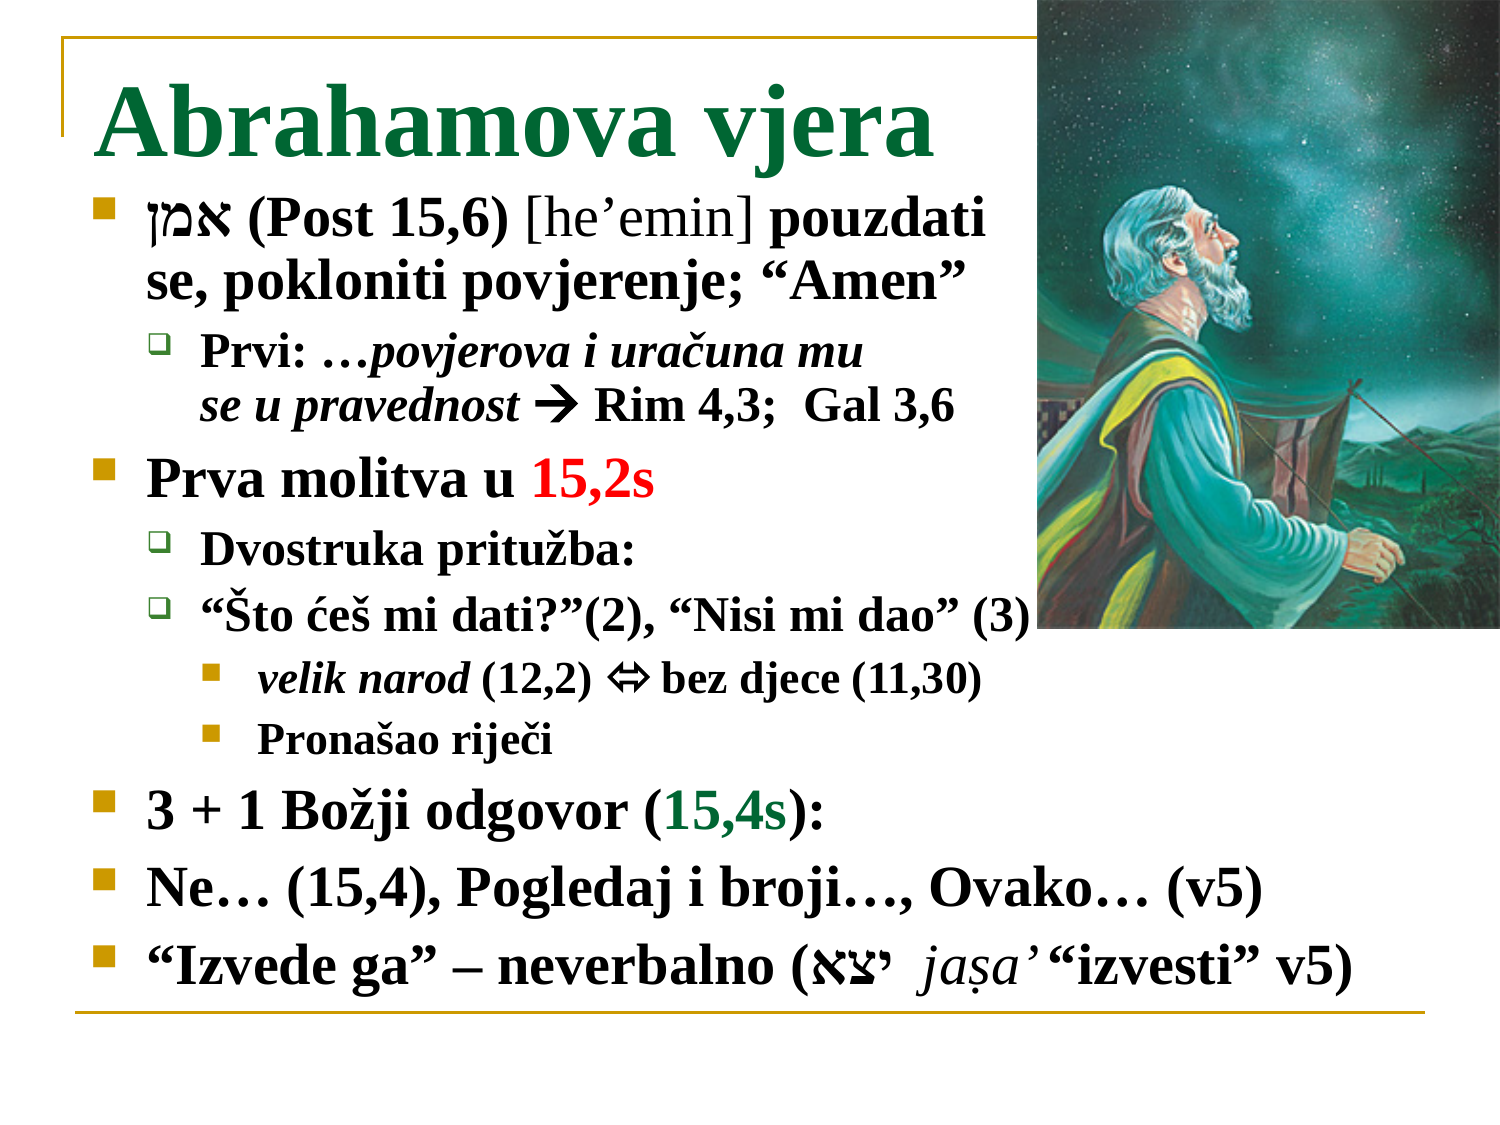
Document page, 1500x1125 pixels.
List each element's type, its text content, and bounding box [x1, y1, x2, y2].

list אמן (Post 15,6) [he’emin] pouzdati se, pokloniti povjerenje; “Amen” Prvi: …povjerova i uračuna mu se u pravednost  Rim 4,3; Gal 3,6 Prva molitva u 15,2s Dvostruka pritužba: “Što ćeš mi dati?”(2), “Nisi mi dao” (3) velik narod (12,2)  bez djece (11,30) Pronašao riječi 3 + 1 Božji odgovor (15,4s): Ne… (15,4), Pogledaj i broji…, Ovako… (v5) “Izvede ga” – neverbalno (יצא jaṣa’ “izvesti” v5) [75, 178, 1426, 1006]
picture [1037, 0, 1500, 629]
title Abrahamova vjera [78, 0, 1037, 178]
